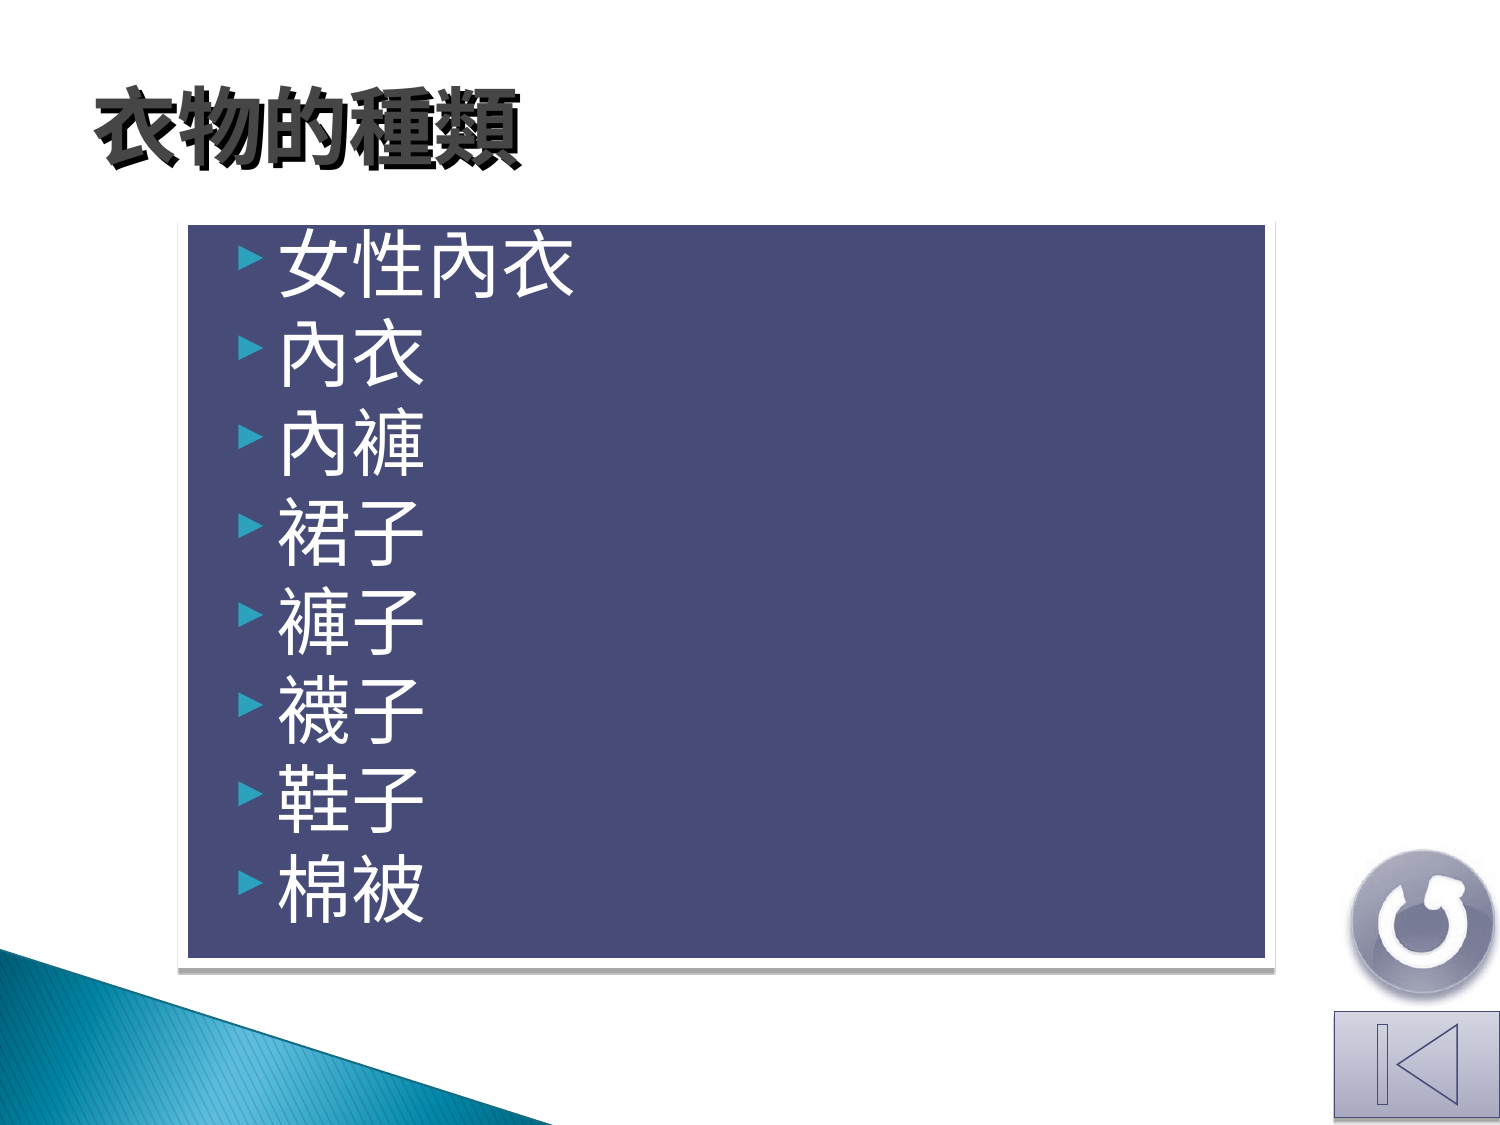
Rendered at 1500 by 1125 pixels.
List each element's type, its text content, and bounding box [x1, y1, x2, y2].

list 女性內衣 內衣 內褲 裙子 褲子 襪子 鞋子 棉被 [183, 220, 1270, 964]
text_box [1334, 1011, 1500, 1118]
picture [1341, 847, 1500, 1010]
title 衣物的種類 [76, 31, 1427, 218]
